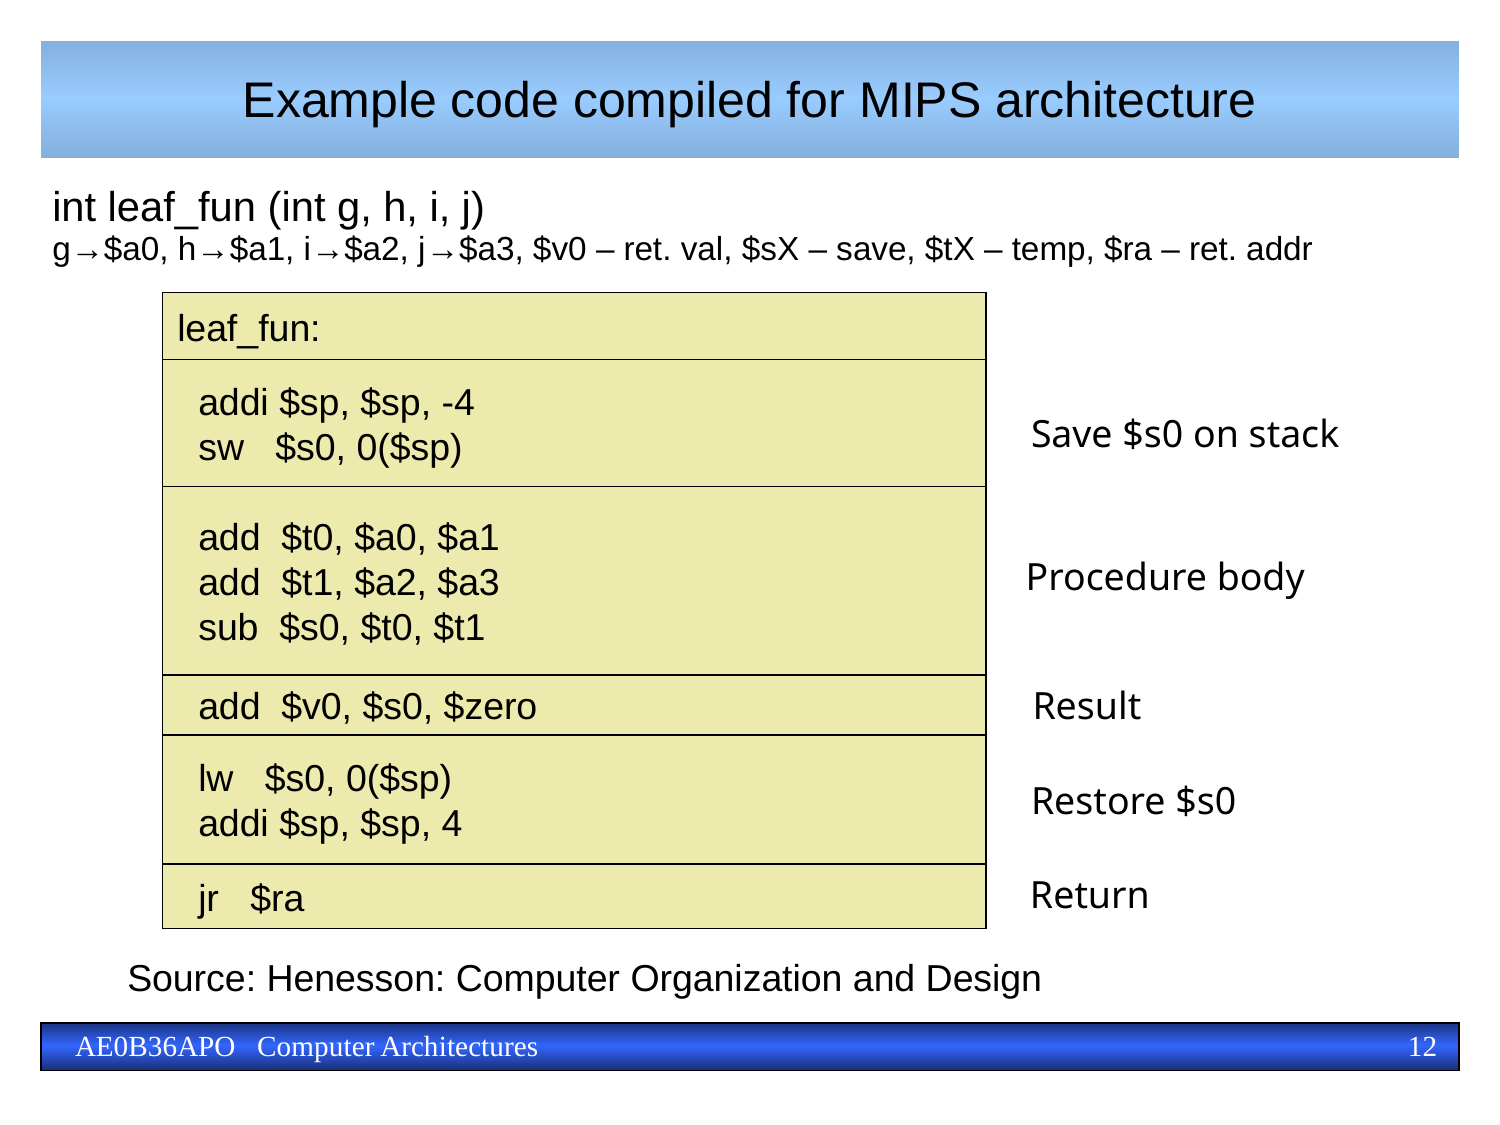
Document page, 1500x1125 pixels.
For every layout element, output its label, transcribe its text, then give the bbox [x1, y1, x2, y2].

text_box Result [1017, 674, 1157, 736]
text_box lw $s0, 0($sp) addi $sp, $sp, 4 [162, 734, 987, 863]
text_box Save $s0 on stack [1016, 402, 1355, 464]
text_box add $v0, $s0, $zero [162, 674, 987, 734]
text_box leaf_fun: [162, 292, 987, 360]
text_box Source: Henesson: Computer Organization and Design [112, 949, 1263, 1007]
title Example code compiled for MIPS architecture [41, 41, 1459, 158]
text_box jr $ra [162, 863, 987, 929]
text_box int leaf_fun (int g, h, i, j) g→$a0, h→$a1, i→$a2, j→$a3, $v0 – ret. val, $sX – save, $tX – temp, $ra – ret. addr [37, 176, 1450, 275]
text_box addi $sp, $sp, -4 sw $s0, 0($sp) [162, 360, 987, 486]
text_box add $t0, $a0, $a1 add $t1, $a2, $a3 sub $s0, $t0, $t1 [162, 486, 987, 674]
text_box Return [1015, 863, 1165, 925]
text_box Procedure body [1010, 544, 1321, 606]
text_box Restore $s0 [1016, 769, 1252, 830]
